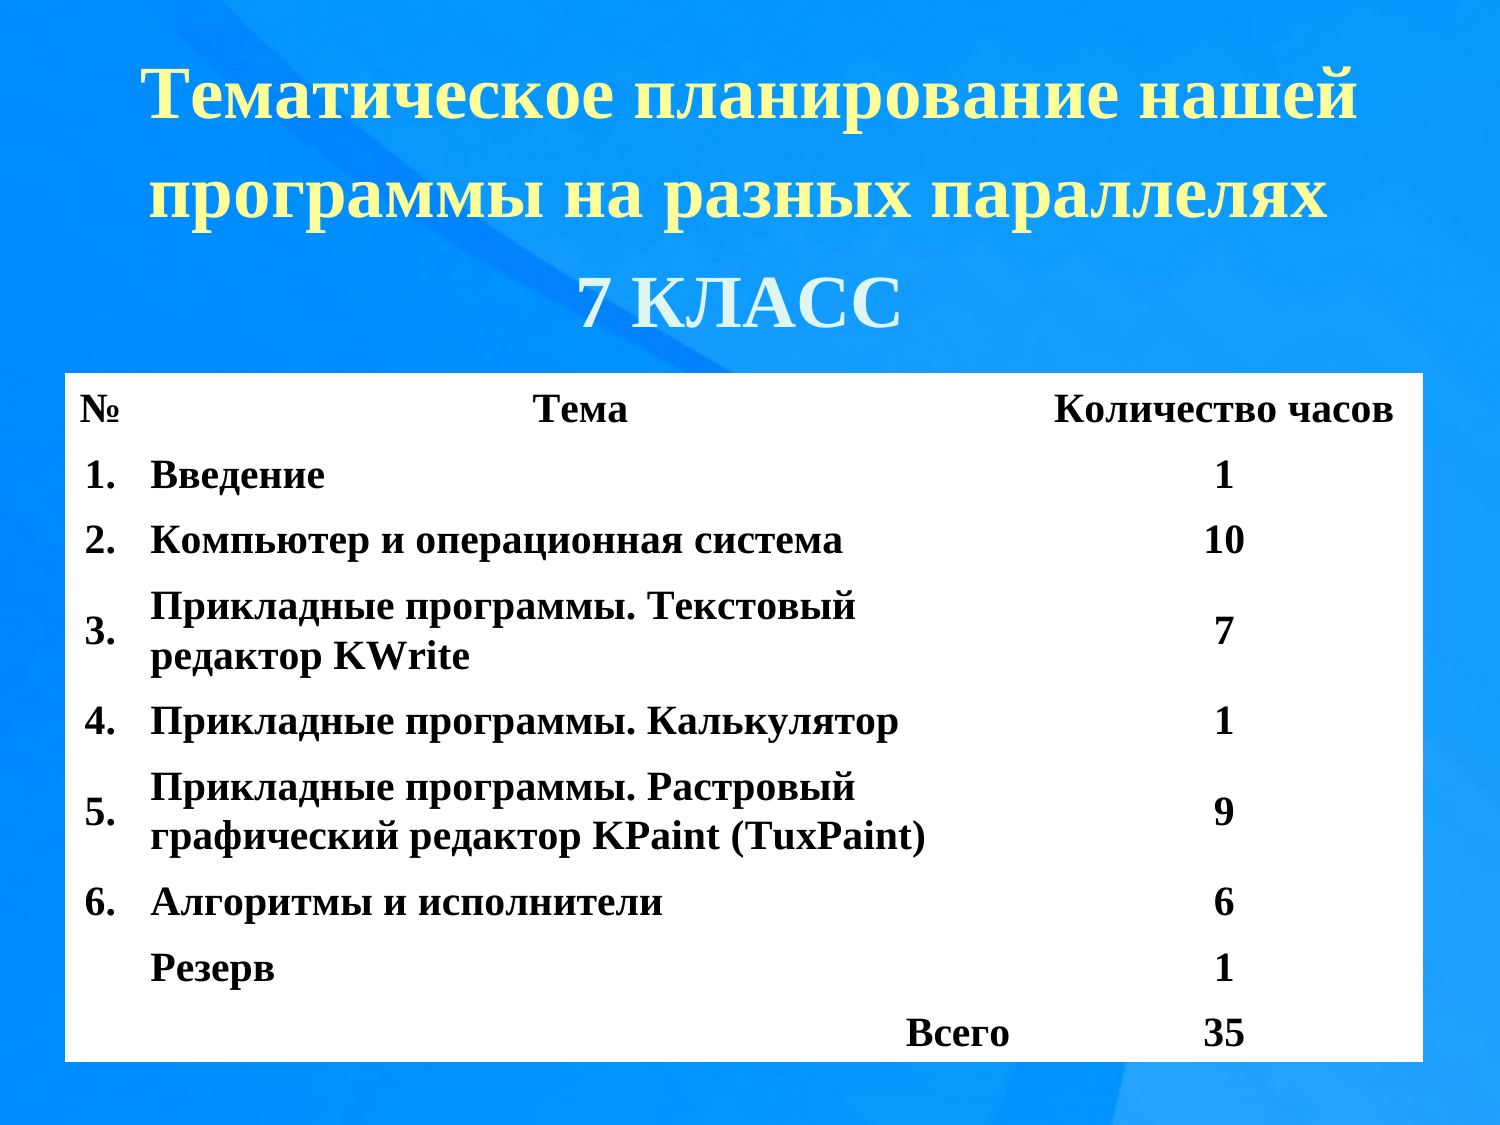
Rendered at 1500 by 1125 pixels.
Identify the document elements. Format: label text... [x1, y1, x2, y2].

table_cell 9 [1025, 751, 1423, 866]
table_cell 1 [1025, 439, 1423, 504]
title Тематическое планирование нашей программы на разных параллелях [75, 36, 1426, 242]
table_cell [65, 997, 136, 1062]
table_cell 3. [65, 570, 136, 685]
table_cell Компьютер и операционная система [136, 504, 1025, 570]
table_cell 6. [65, 866, 136, 932]
table_header № [65, 373, 136, 439]
table_cell Алгоритмы и исполнители [136, 866, 1025, 932]
table_cell 1. [65, 439, 136, 504]
table_cell 10 [1025, 504, 1423, 570]
table_cell Прикладные программы. Калькулятор [136, 685, 1025, 751]
picture [0, 0, 1500, 1125]
table_cell Резерв [136, 932, 1025, 997]
table_cell 5. [65, 751, 136, 866]
table_cell 1 [1025, 685, 1423, 751]
table_cell 7 [1025, 570, 1423, 685]
text_box 7 КЛАСС [560, 244, 921, 373]
table_cell 4. [65, 685, 136, 751]
table_cell 2. [65, 504, 136, 570]
table_cell Прикладные программы. Текстовый редактор KWrite [136, 570, 1025, 685]
table_header Количество часов [1025, 373, 1423, 439]
table_cell 6 [1025, 866, 1423, 932]
table_cell 35 [1025, 997, 1423, 1062]
table_cell Введение [136, 439, 1025, 504]
table_header Тема [136, 373, 1025, 439]
table_cell Прикладные программы. Растровый графический редактор KPaint (TuxPaint) [136, 751, 1025, 866]
table_cell Всего [136, 997, 1025, 1062]
table_cell [65, 932, 136, 997]
table_cell 1 [1025, 932, 1423, 997]
